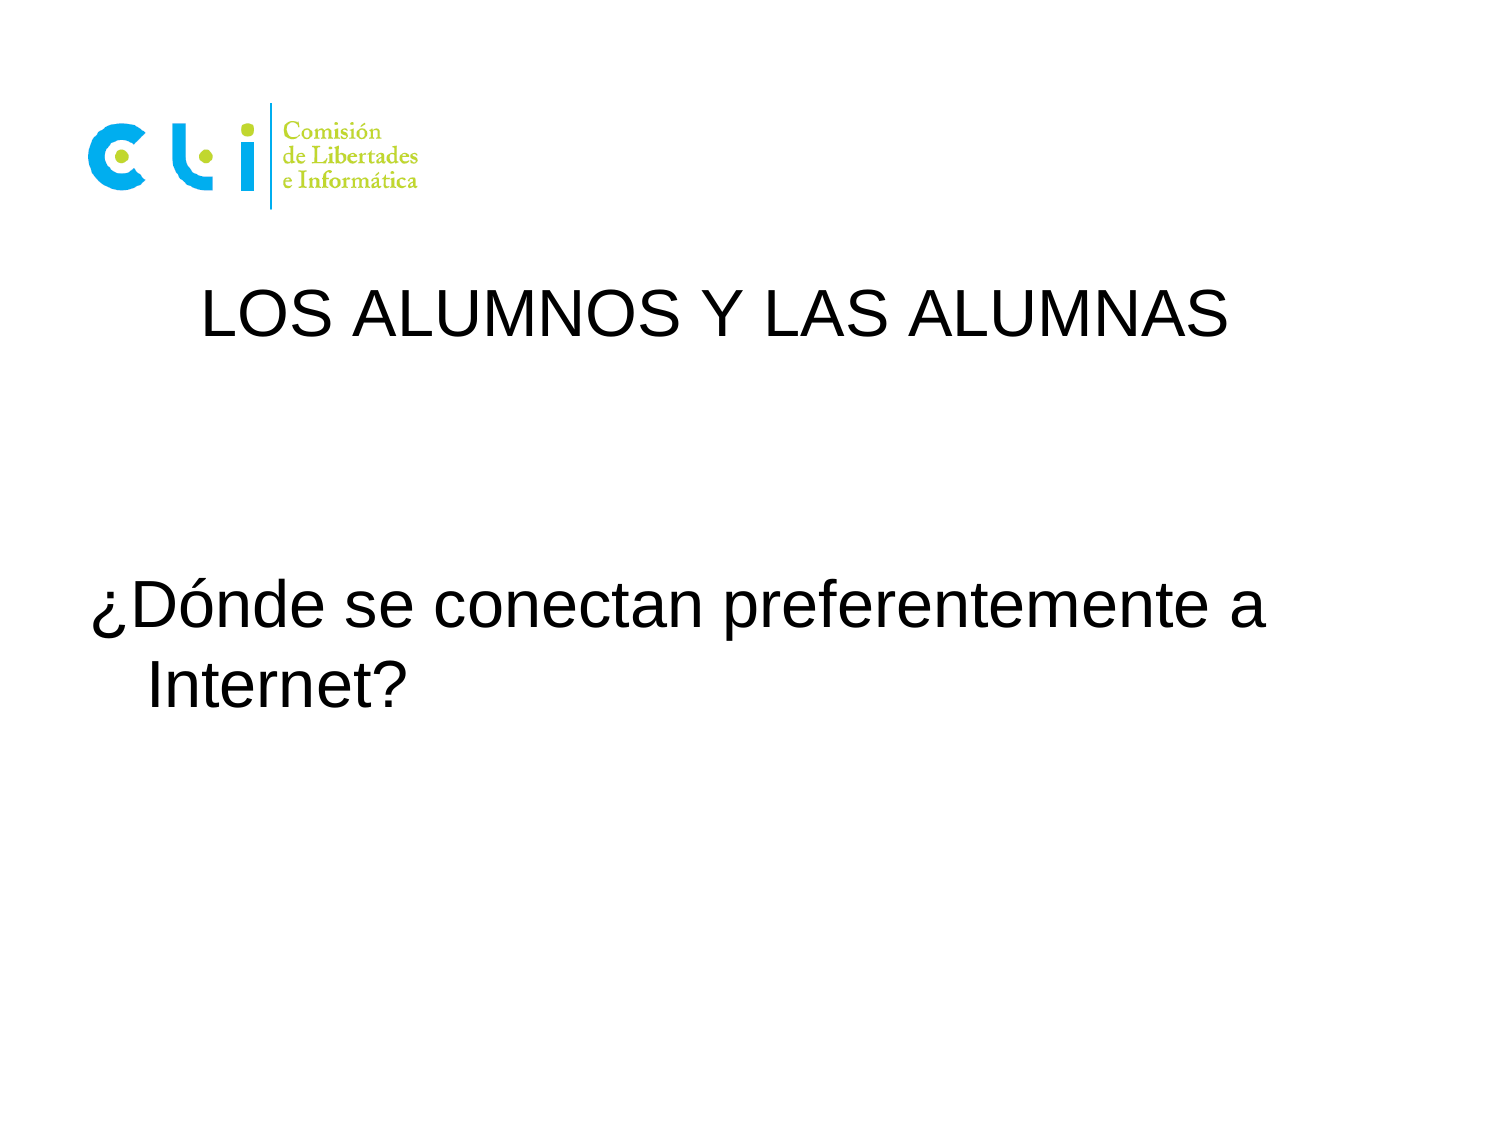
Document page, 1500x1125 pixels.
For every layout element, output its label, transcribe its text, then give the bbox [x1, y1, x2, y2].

picture [17, 45, 514, 233]
list LOS ALUMNOS Y LAS ALUMNAS ¿Dónde se conectan preferentemente a Internet? [75, 262, 1426, 1005]
